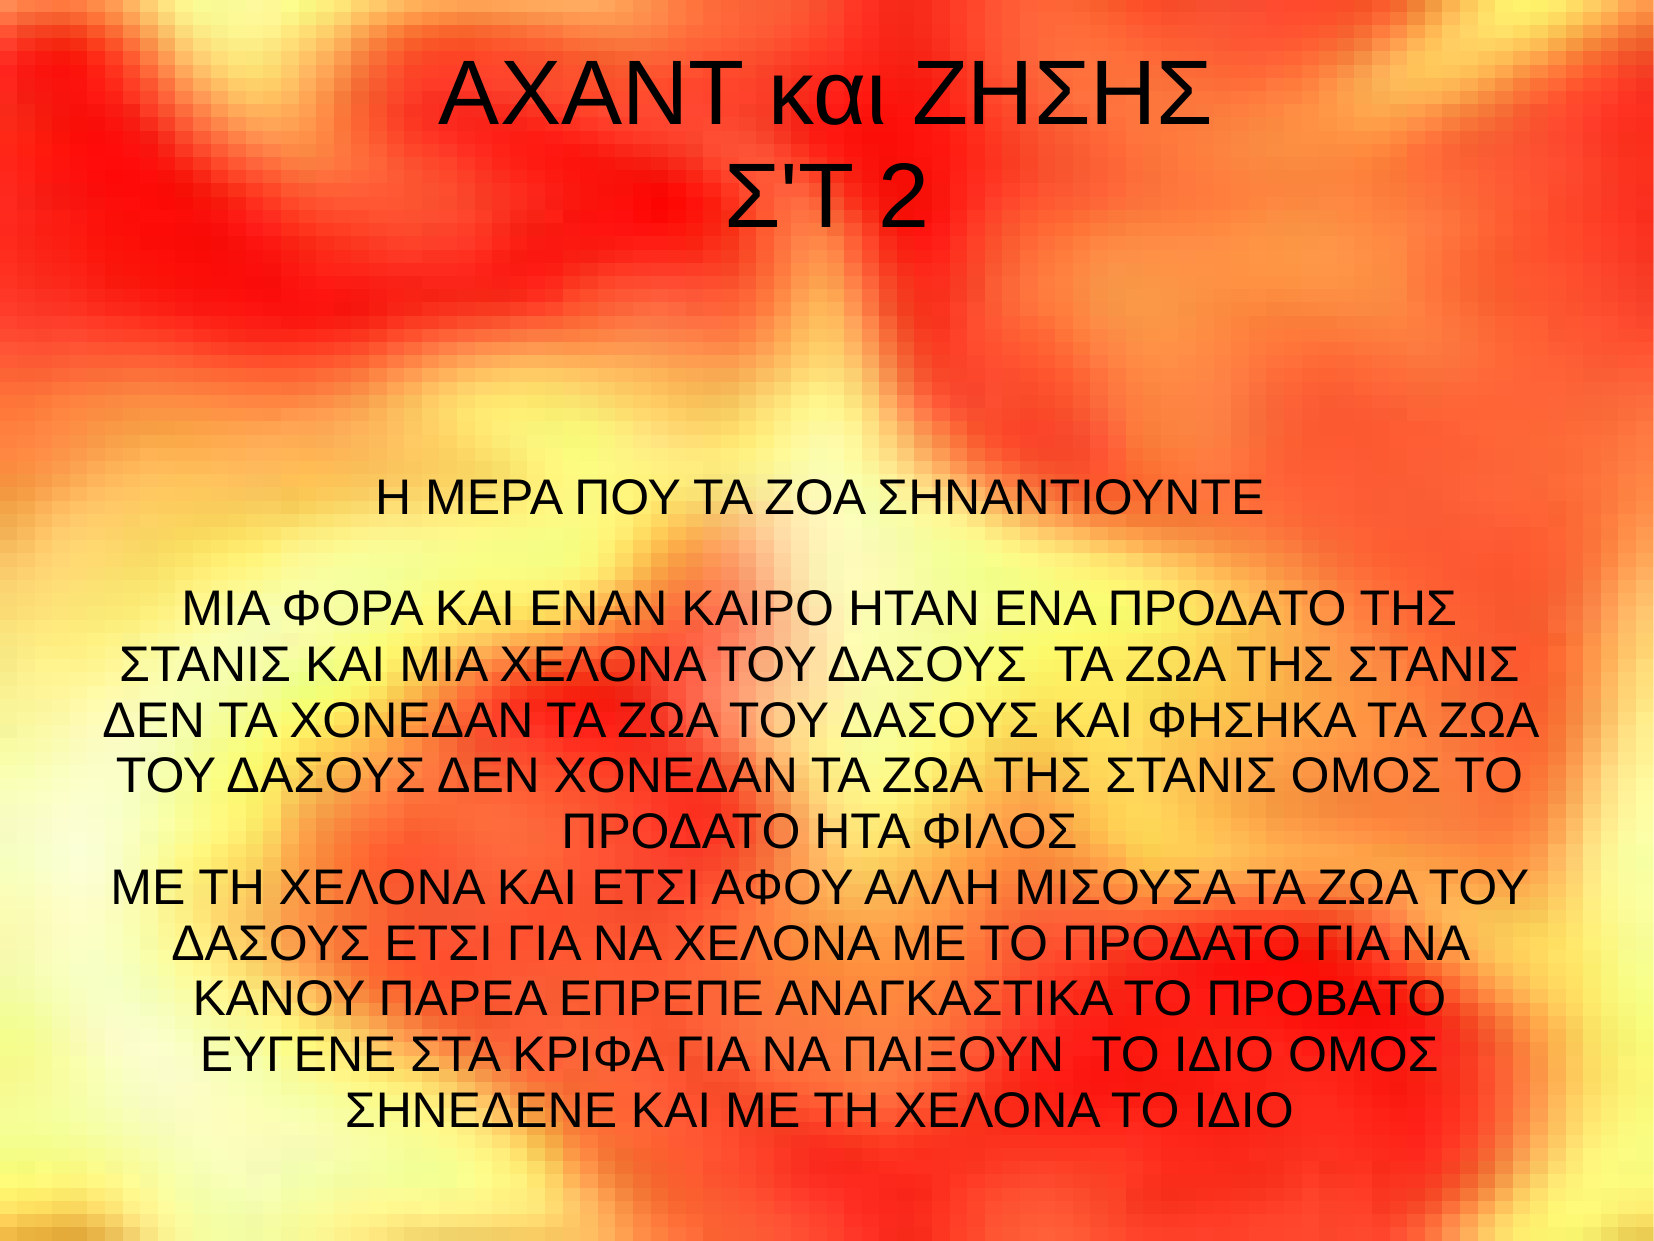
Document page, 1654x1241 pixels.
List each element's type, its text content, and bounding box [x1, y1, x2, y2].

title ΑΧΑΝΤ και ΖΗΣΗΣ Σ'Τ 2 [82, 41, 1571, 247]
subtitle Η ΜΕΡΑ ΠΟΥ ΤΑ ΖΟΑ ΣΗΝΑΝΤΙΟΥΝΤΕ ΜΙΑ ΦΟΡΑ ΚΑΙ ΕΝΑΝ ΚΑΙΡΟ ΗΤΑΝ ΕΝΑ ΠΡΟΔΑΤΟ ΤΗΣ ΣΤΑΝΙΣ ΚΑΙ ΜΙΑ ΧΕΛΟΝΑ ΤΟΥ ΔΑΣΟΥΣ ΤΑ ΖΩΑ ΤΗΣ ΣΤΑΝΙΣ ΔΕΝ ΤΑ ΧΟΝΕΔΑΝ ΤΑ ΖΩΑ ΤΟΥ ΔΑΣΟΥΣ ΚΑΙ ΦΗΣΗΚΑ ΤΑ ΖΩΑ ΤΟΥ ΔΑΣΟΥΣ ΔΕΝ ΧΟΝΕΔΑΝ ΤΑ ΖΩΑ ΤΗΣ ΣΤΑΝΙΣ ΟΜΟΣ ΤΟ ΠΡΟΔΑΤΟ ΗΤΑ ΦΙΛΟΣ ΜΕ ΤΗ ΧΕΛΟΝΑ ΚΑΙ ΕΤΣΙ ΑΦΟΥ ΑΛΛΗ ΜΙΣΟΥΣΑ ΤΑ ΖΩΑ ΤΟΥ ΔΑΣΟΥΣ ΕΤΣΙ ΓΙΑ ΝΑ ΧΕΛΟΝΑ ΜΕ ΤΟ ΠΡΟΔΑΤΟ ΓΙΑ ΝΑ ΚΑΝΟΥ ΠΑΡΕΑ ΕΠΡΕΠΕ ΑΝΑΓΚΑΣΤΙΚΑ ΤΟ ΠΡΟΒΑΤΟ ΕΥΓΕΝΕ ΣΤΑ ΚΡΙΦΑ ΓΙΑ ΝΑ ΠΑΙΞΟΥΝ ΤΟ ΙΔΙΟ ΟΜΟΣ ΣΗΝΕΔΕΝΕ ΚΑΙ ΜΕ ΤΗ ΧΕΛΟΝΑ ΤΟ ΙΔΙΟ [92, 213, 1548, 1241]
picture [0, 0, 1654, 1241]
